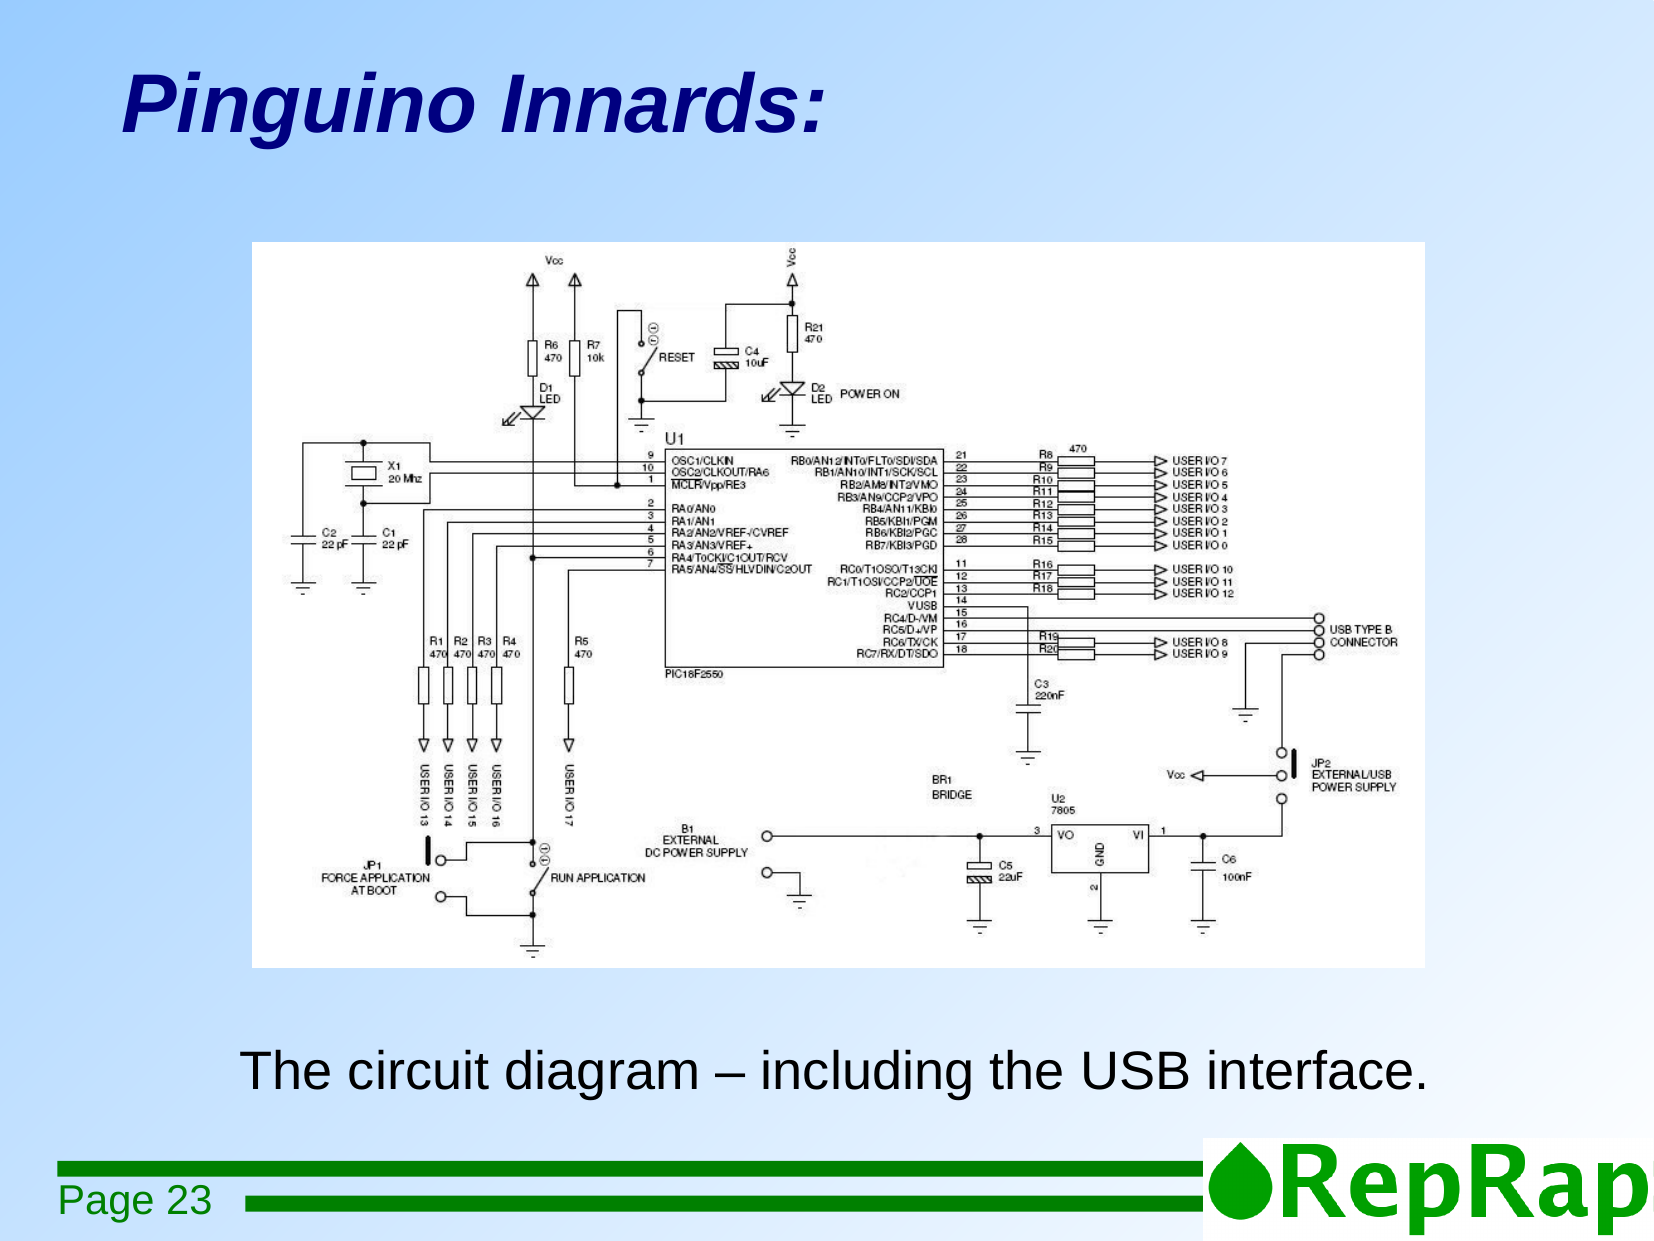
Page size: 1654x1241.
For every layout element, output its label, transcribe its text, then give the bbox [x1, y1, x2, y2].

title Pinguino Innards: [121, 0, 1534, 208]
text_box The circuit diagram – including the USB interface. [239, 1041, 1558, 1188]
picture [252, 242, 1425, 968]
picture [1203, 1138, 1654, 1241]
